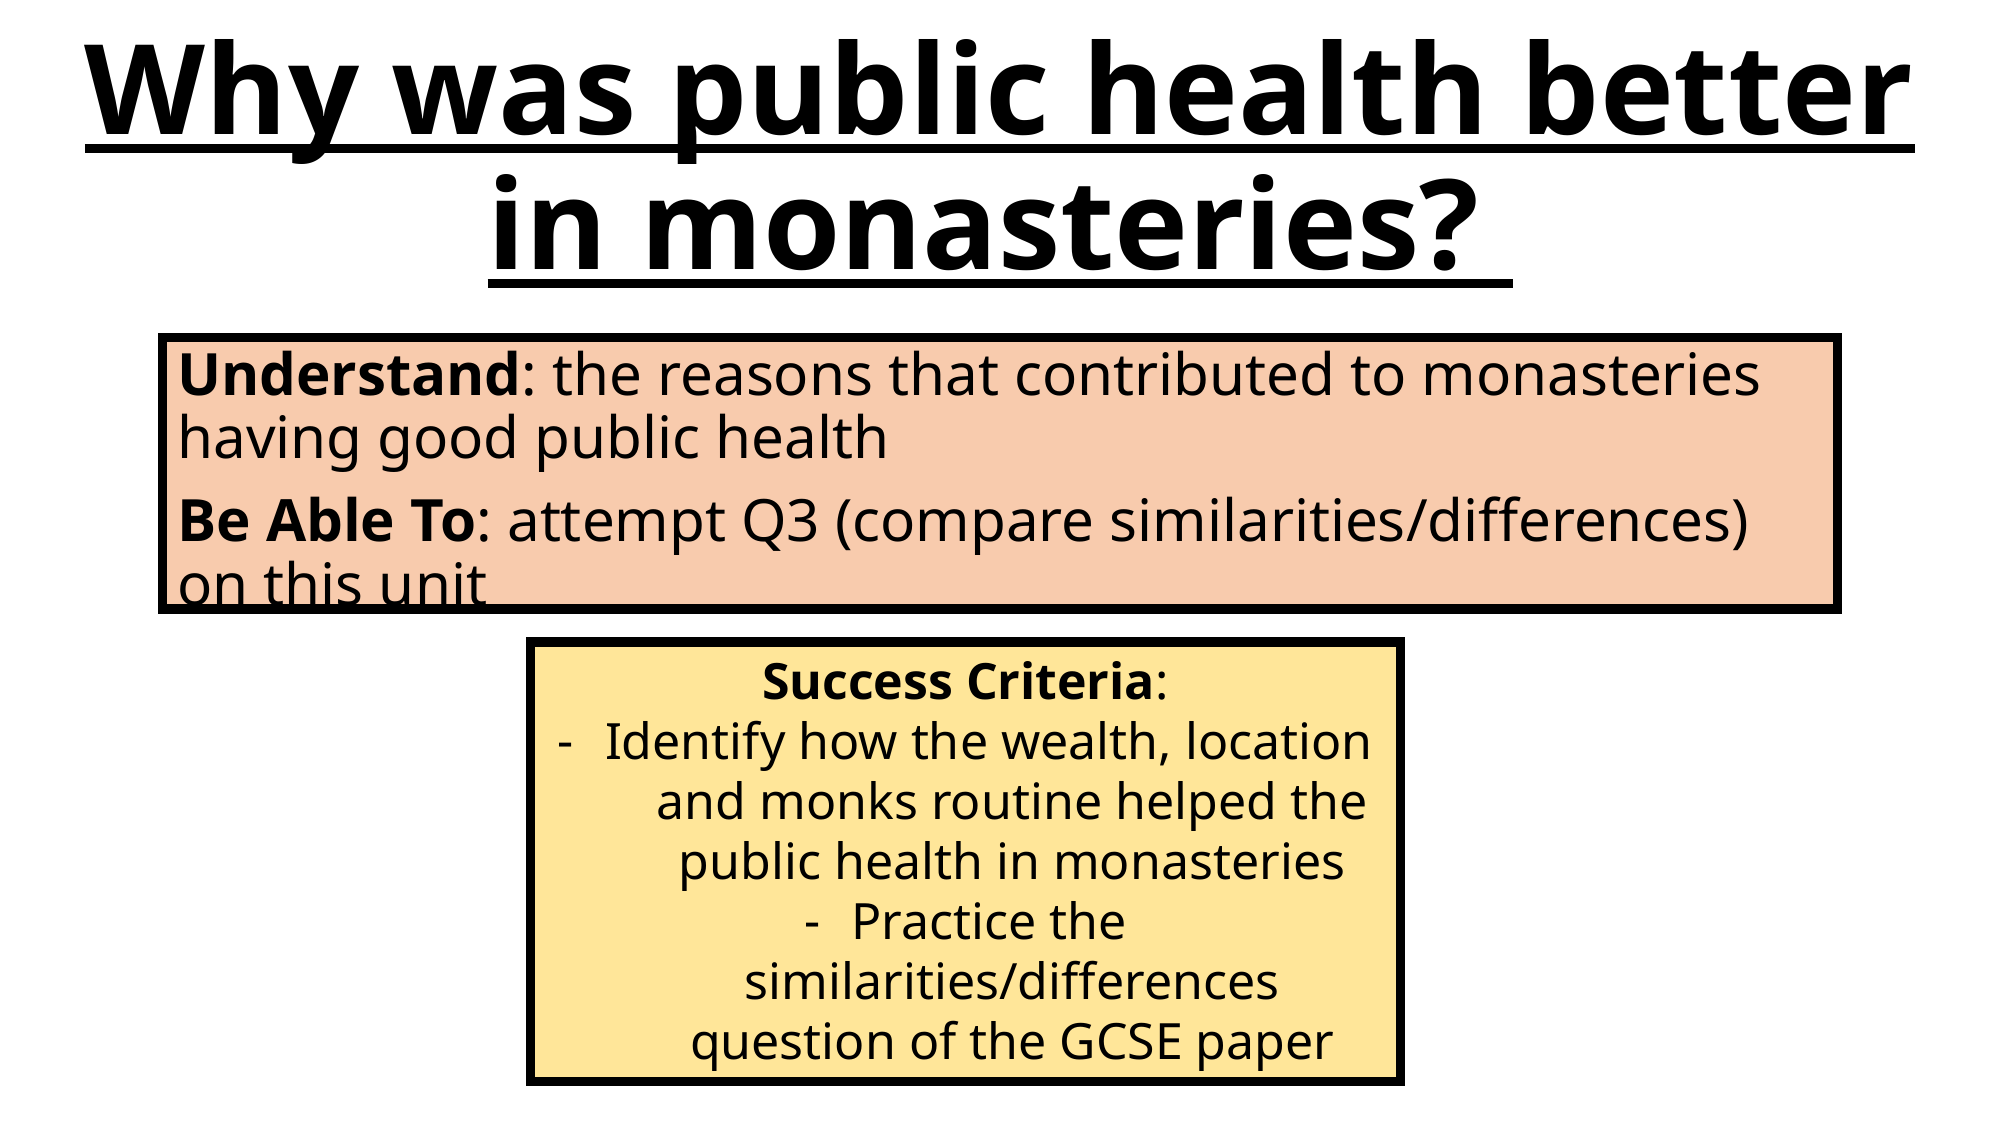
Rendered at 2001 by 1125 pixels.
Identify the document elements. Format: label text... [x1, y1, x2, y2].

text_box Success Criteria: Identify how the wealth, location and monks routine helped the public health in monasteries Practice the similarities/differences question of the GCSE paper [530, 642, 1401, 1082]
title Why was public health better in monasteries? [0, 0, 2000, 305]
subtitle Understand: the reasons that contributed to monasteries having good public health Be Able To: attempt Q3 (compare similarities/differences) on this unit [162, 337, 1838, 609]
